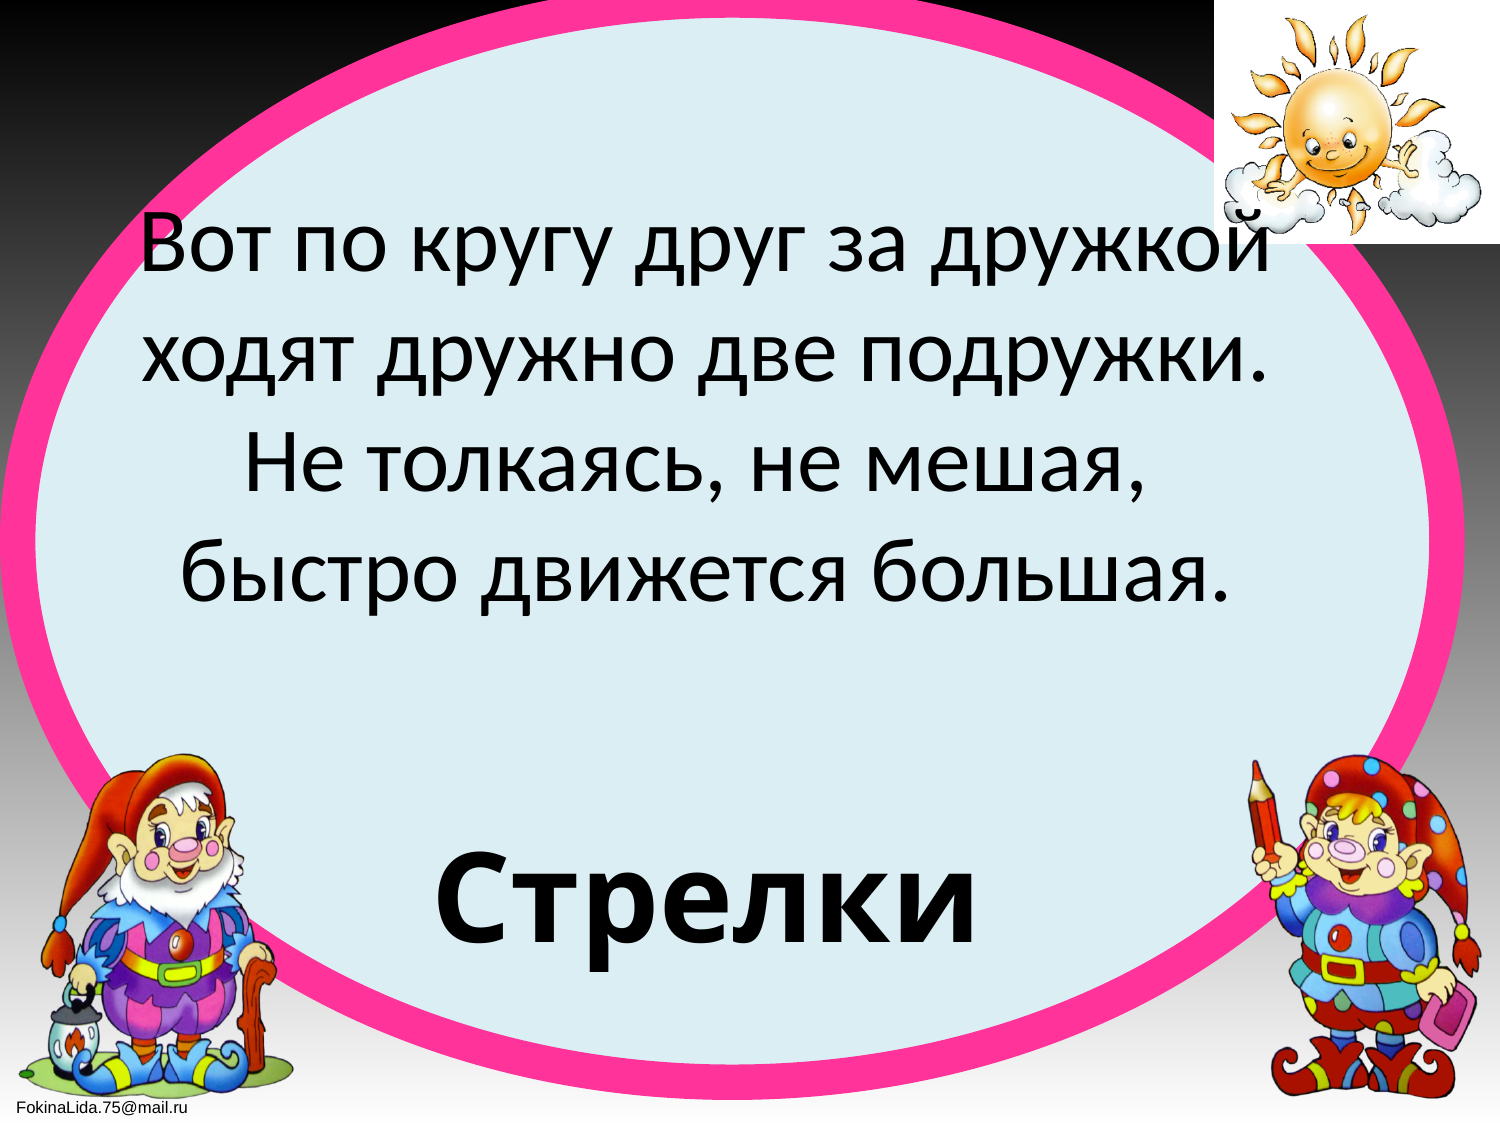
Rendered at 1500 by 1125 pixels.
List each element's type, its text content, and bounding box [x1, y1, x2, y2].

title Вот по кругу друг за дружкой ходят дружно две подружки. Не толкаясь, не мешая, быстро движется большая. [31, 172, 1382, 761]
picture [1246, 751, 1483, 1101]
text_box Стрелки [416, 810, 997, 976]
picture [17, 751, 294, 1101]
picture [1214, 0, 1500, 244]
